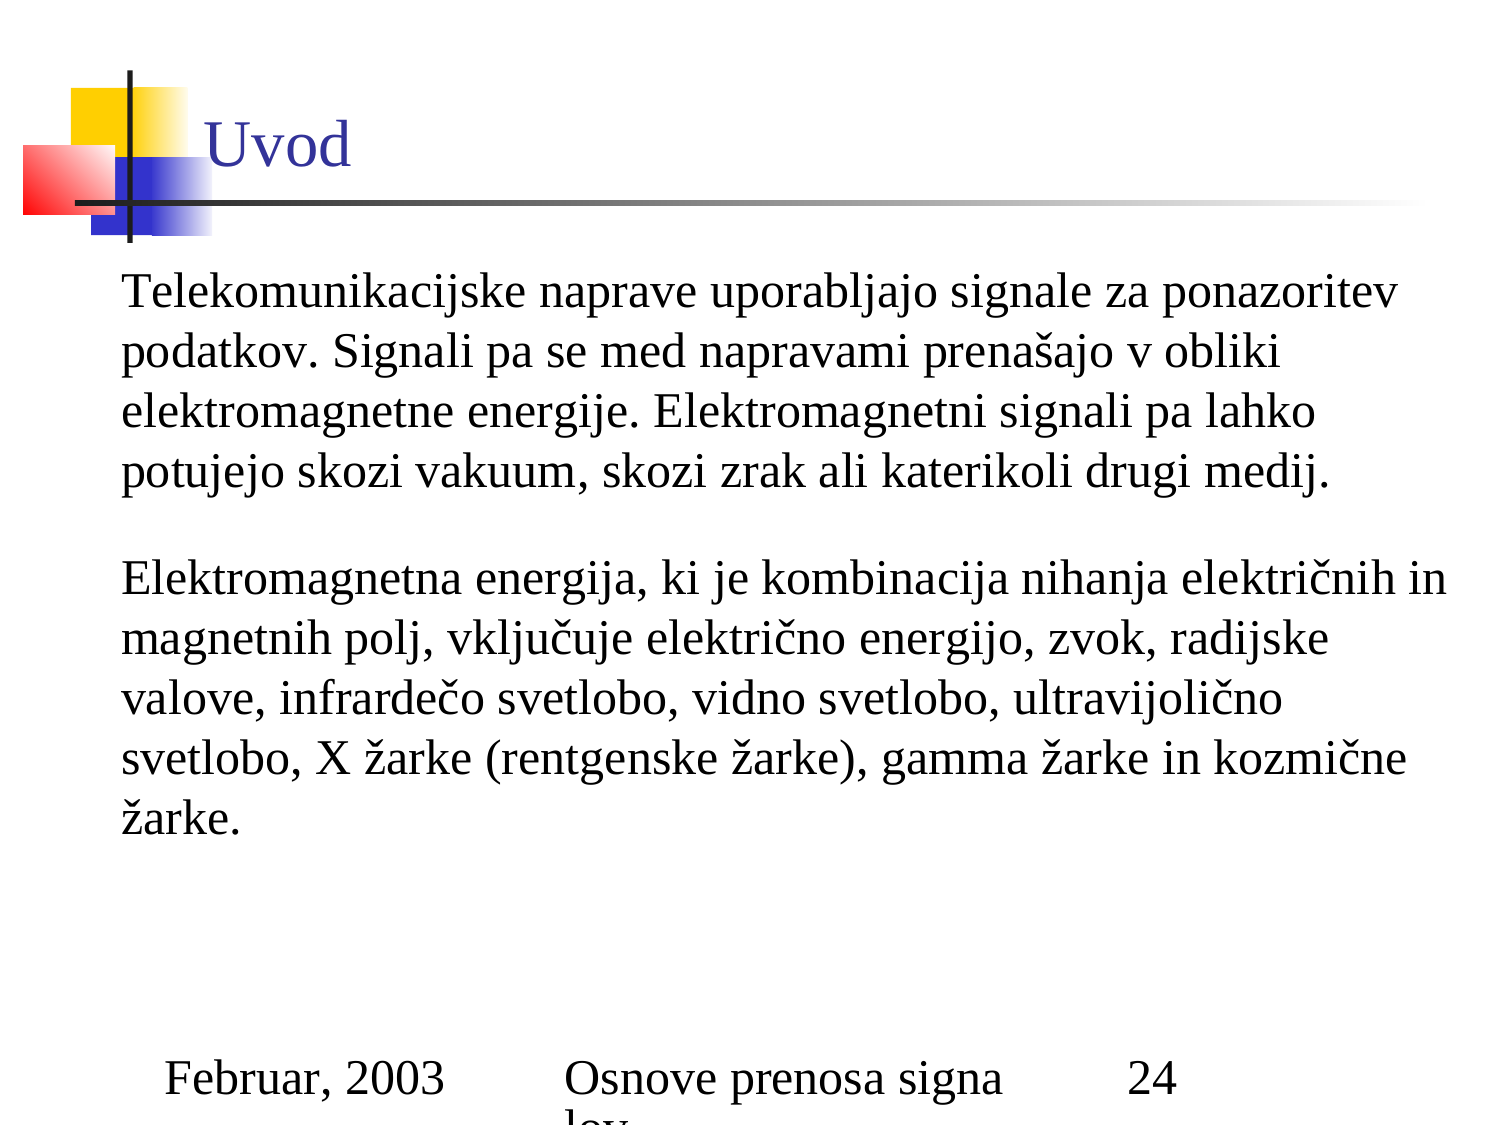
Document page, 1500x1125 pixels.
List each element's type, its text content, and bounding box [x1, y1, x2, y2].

title Uvod [188, 92, 1468, 188]
list Telekomunikacijske naprave uporabljajo signale za ponazoritev podatkov. Signali pa se med napravami prenašajo v obliki elektromagnetne energije. Elektromagnetni signali pa lahko potujejo skozi vakuum, skozi zrak ali katerikoli drugi medij. Elektromagnetna energija, ki je kombinacija nihanja električnih in magnetnih polj, vključuje električno energijo, zvok, radijske valove, infrardečo svetlobo, vidno svetlobo, ultravijolično svetlobo, X žarke (rentgenske žarke), gamma žarke in kozmične žarke. [50, 249, 1469, 1007]
